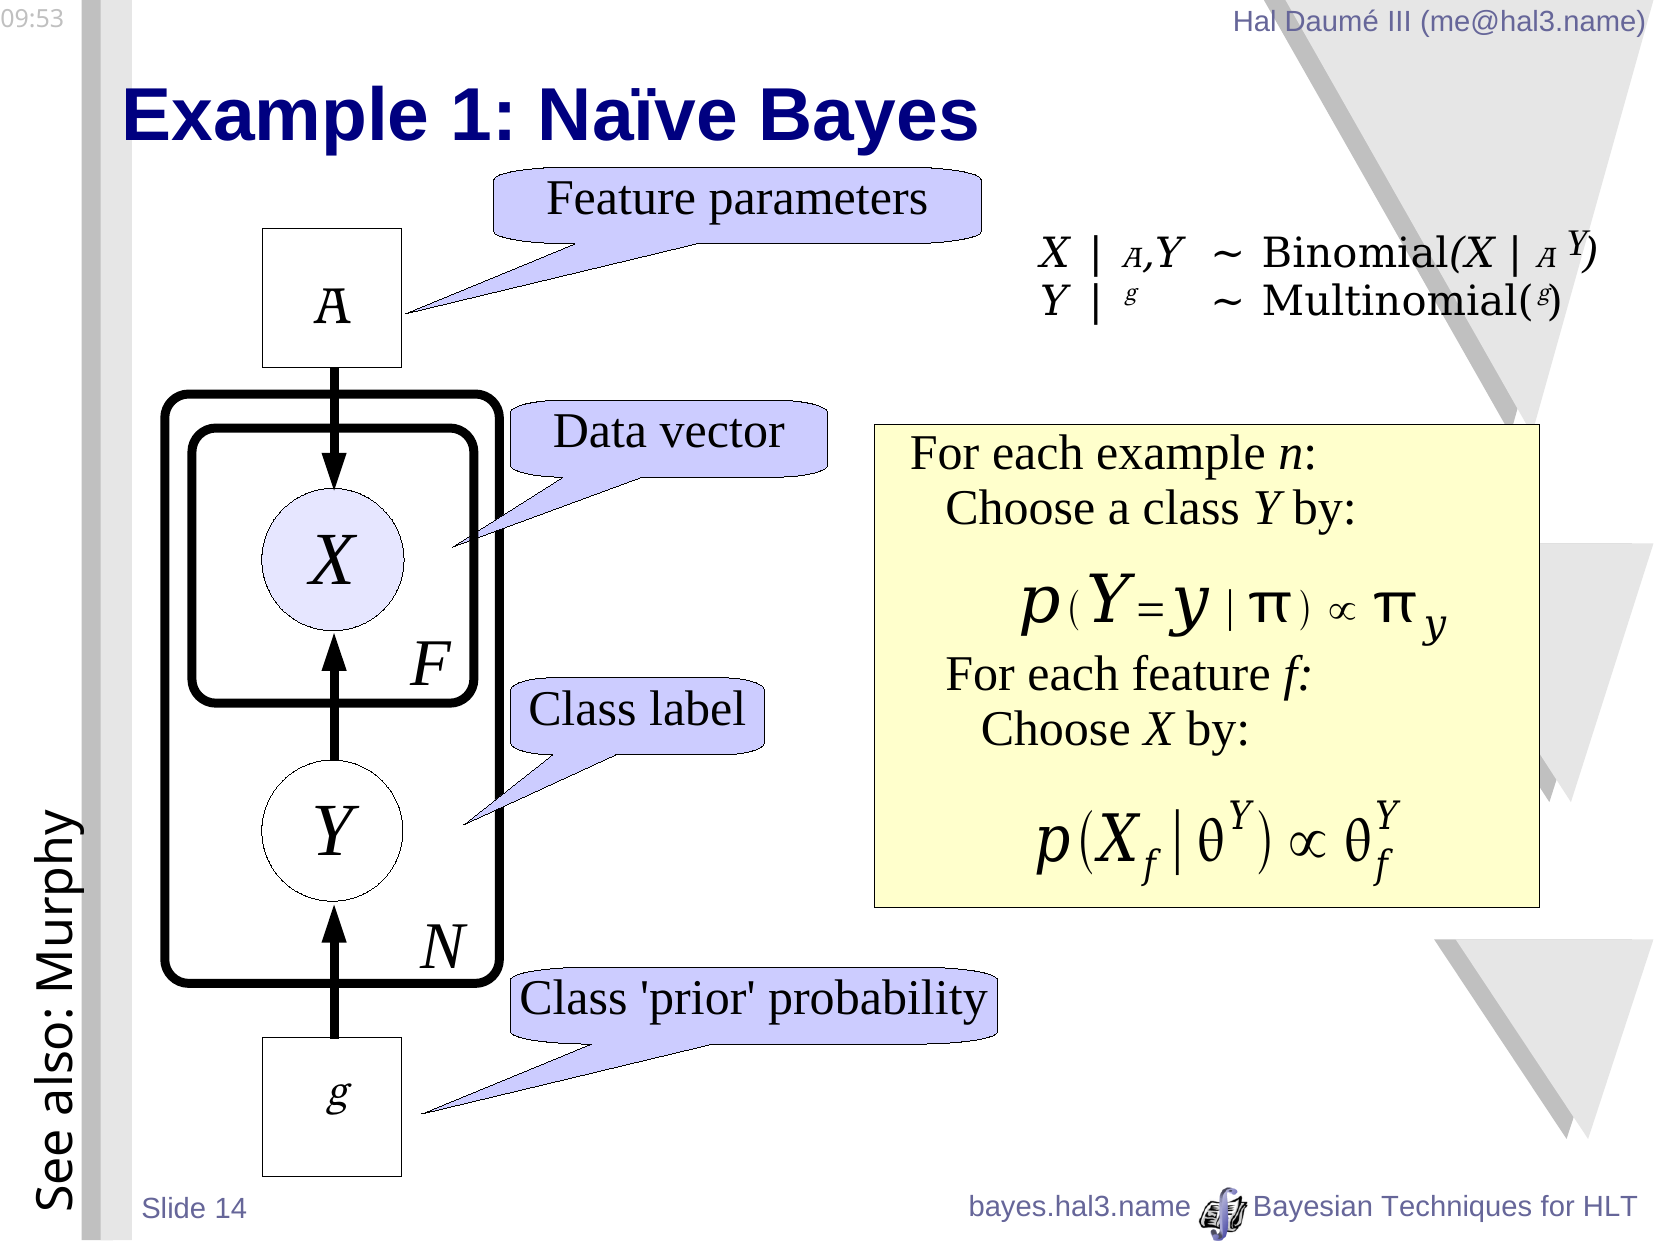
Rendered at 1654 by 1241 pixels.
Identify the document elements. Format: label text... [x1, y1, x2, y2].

chart [1026, 792, 1407, 888]
picture [1198, 1186, 1248, 1241]
text_box Data vector [479, 400, 828, 538]
text_box Y [261, 760, 403, 902]
text_box N [420, 909, 466, 990]
text_box X | ,Y ~ Binomial(X |  ) Y |  ~ Multinomial() [1040, 228, 1635, 380]
text_box Class label [463, 677, 765, 825]
text_box Class 'prior' probability [421, 967, 998, 1114]
text_box X [261, 488, 405, 631]
chart [1010, 559, 1452, 648]
text_box  [262, 1037, 402, 1177]
text_box For each example n: Choose a class Y by: For each feature f: Choose X by: [874, 424, 1540, 908]
text_box Y [1566, 221, 1595, 283]
title Example 1: Naïve Bayes [121, 46, 1534, 183]
text_box  [262, 228, 402, 368]
text_box See also: Murphy [19, 836, 80, 1213]
text_box F [410, 625, 456, 706]
text_box Feature parameters [405, 167, 982, 314]
